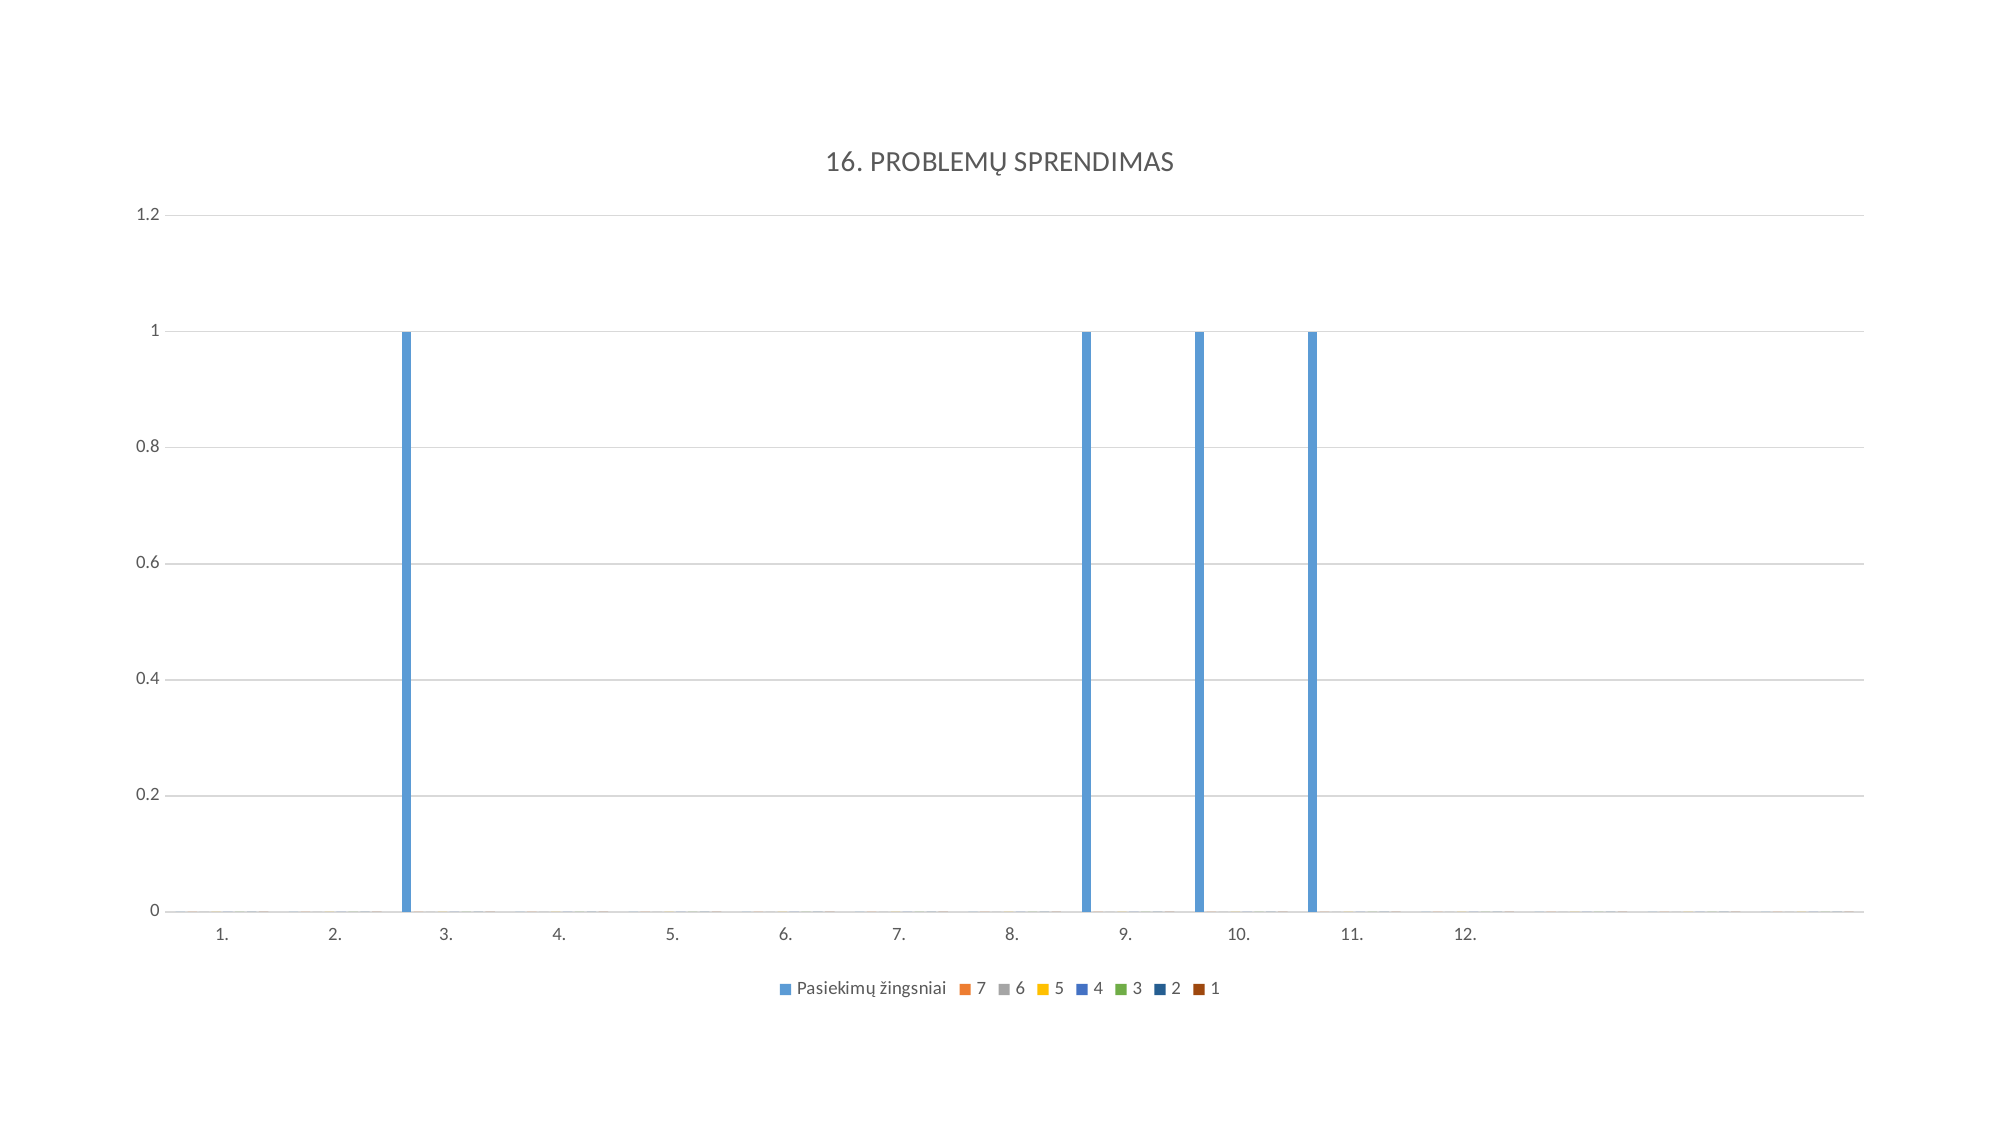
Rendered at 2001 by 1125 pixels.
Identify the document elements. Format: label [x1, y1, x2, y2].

chart [99, 115, 1900, 1005]
